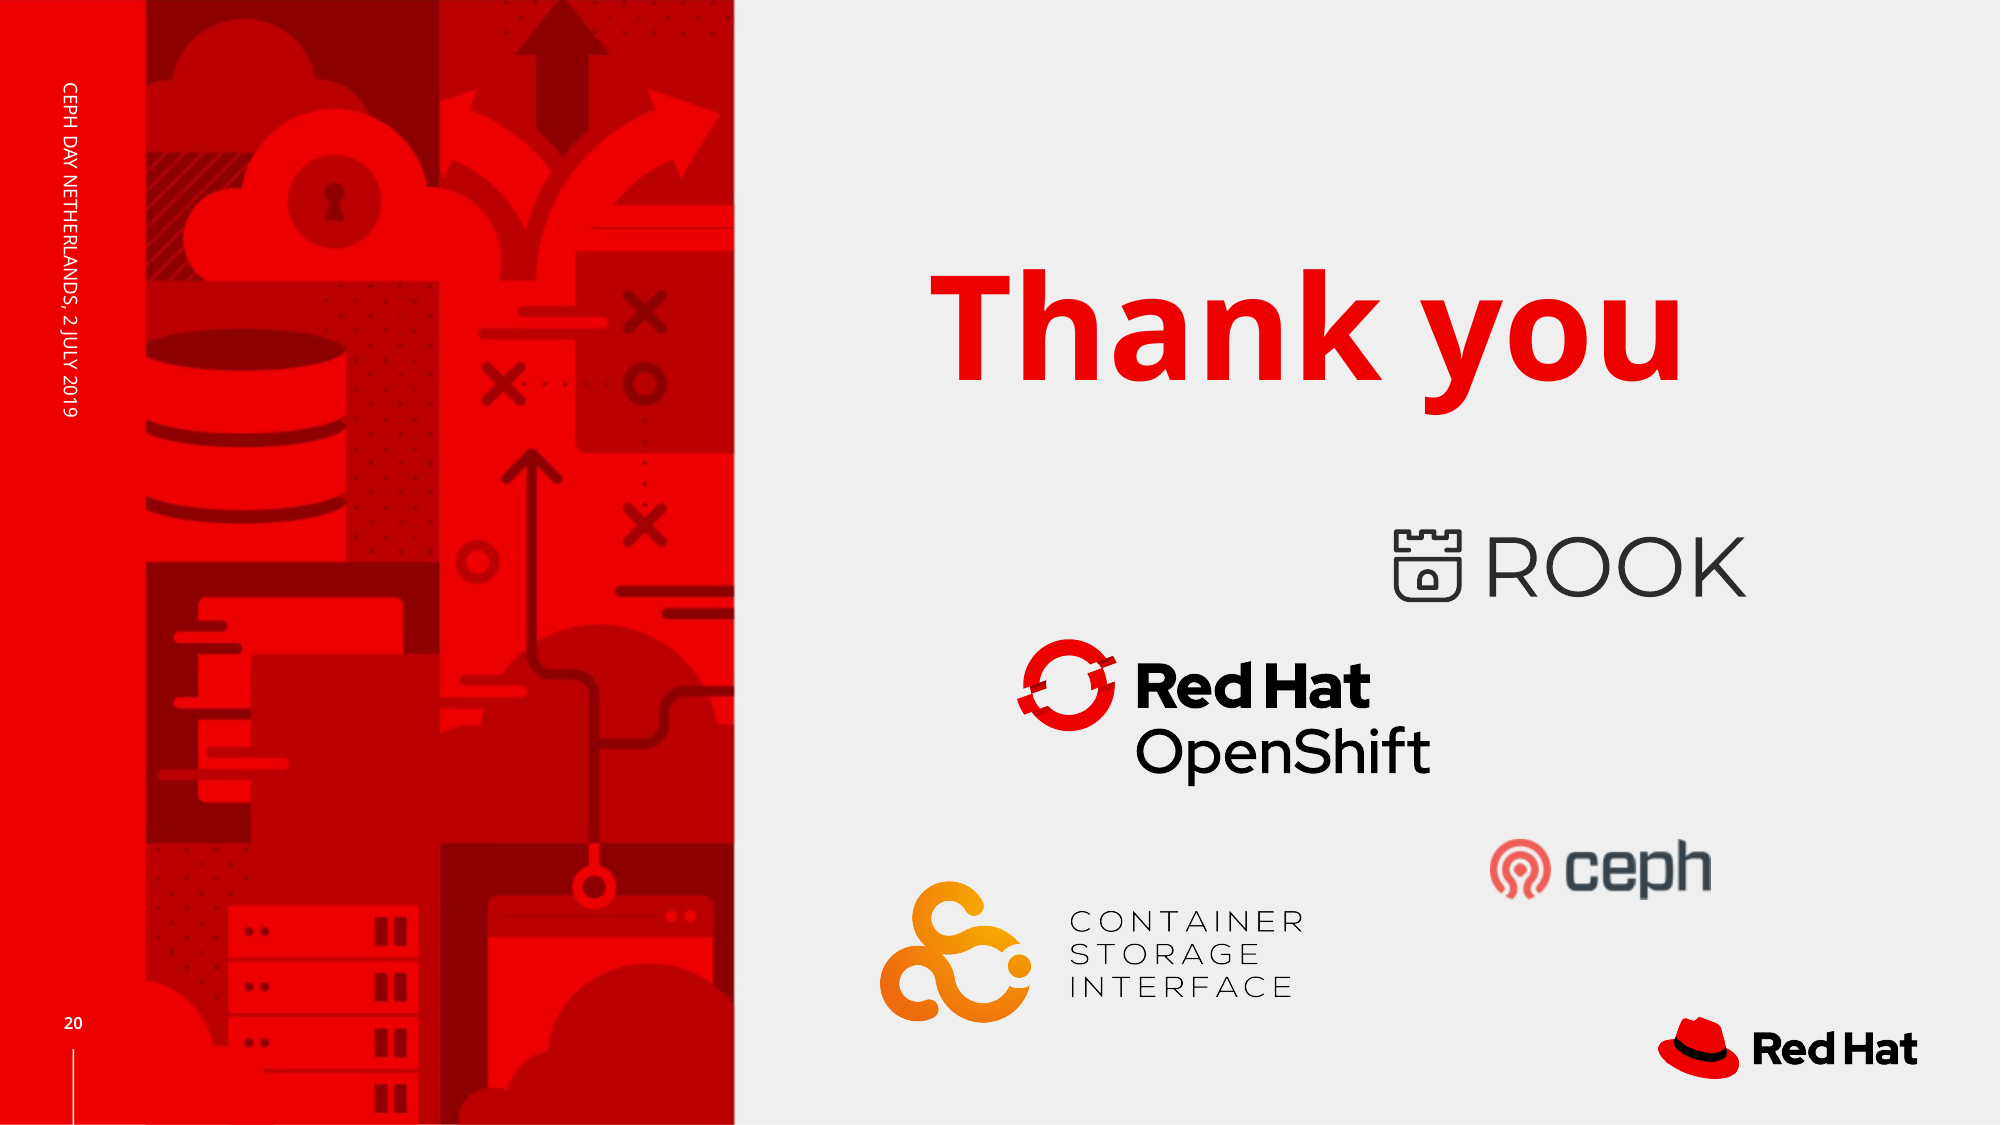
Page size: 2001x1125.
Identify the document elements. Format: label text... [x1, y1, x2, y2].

picture [0, 0, 2001, 1125]
title Thank you [928, 93, 1870, 410]
text_box CEPH DAY NETHERLANDS, 2 JULY 2019 [0, 0, 144, 845]
